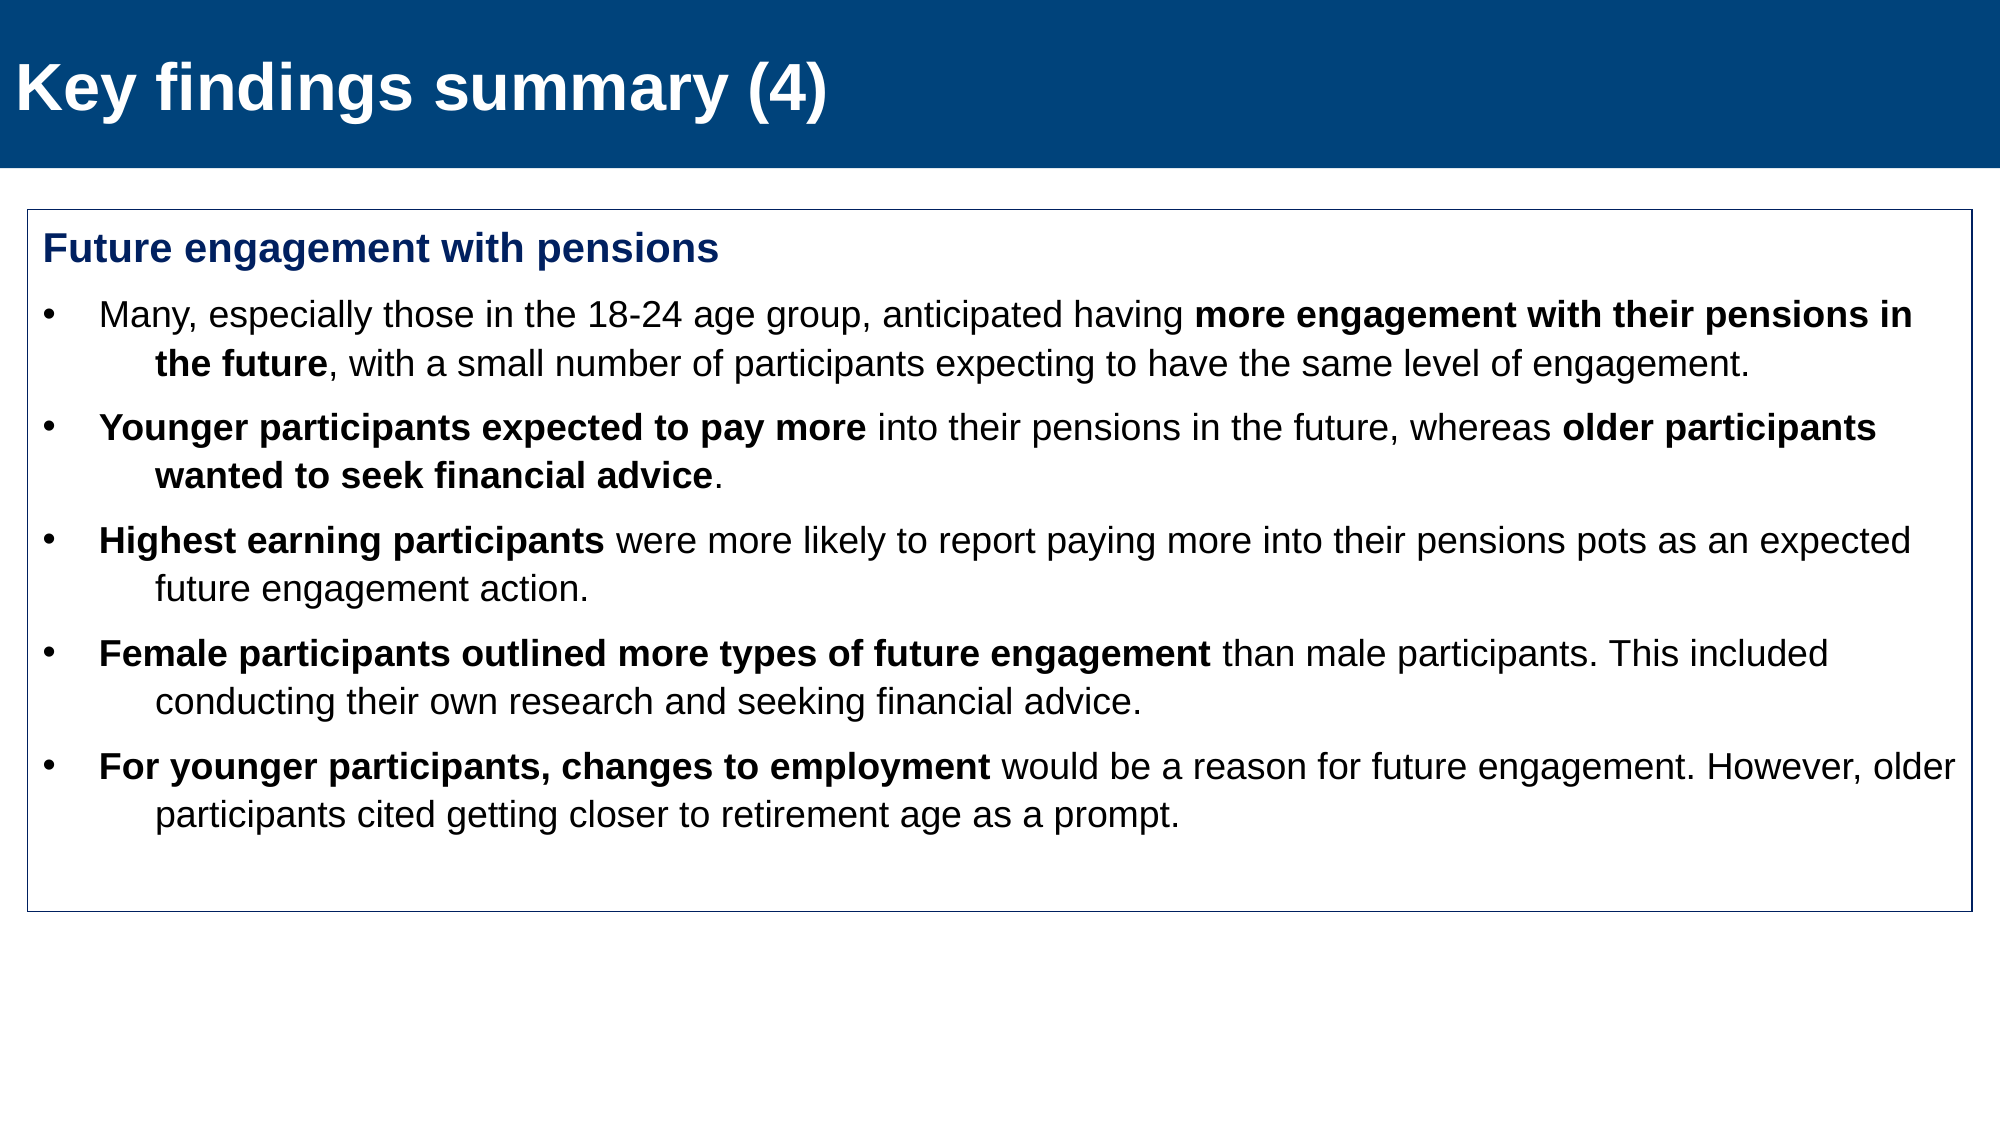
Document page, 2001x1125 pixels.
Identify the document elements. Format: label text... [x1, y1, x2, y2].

title Key findings summary (4) [0, 0, 2000, 169]
text_box Future engagement with pensions Many, especially those in the 18-24 age group, anticipated having more engagement with their pensions in the future, with a small number of participants expecting to have the same level of engagement. Younger participants expected to pay more into their pensions in the future, whereas older participants wanted to seek financial advice. Highest earning participants were more likely to report paying more into their pensions pots as an expected future engagement action. Female participants outlined more types of future engagement than male participants. This included conducting their own research and seeking financial advice. For younger participants, changes to employment would be a reason for future engagement. However, older participants cited getting closer to retirement age as a prompt. [27, 209, 1972, 912]
